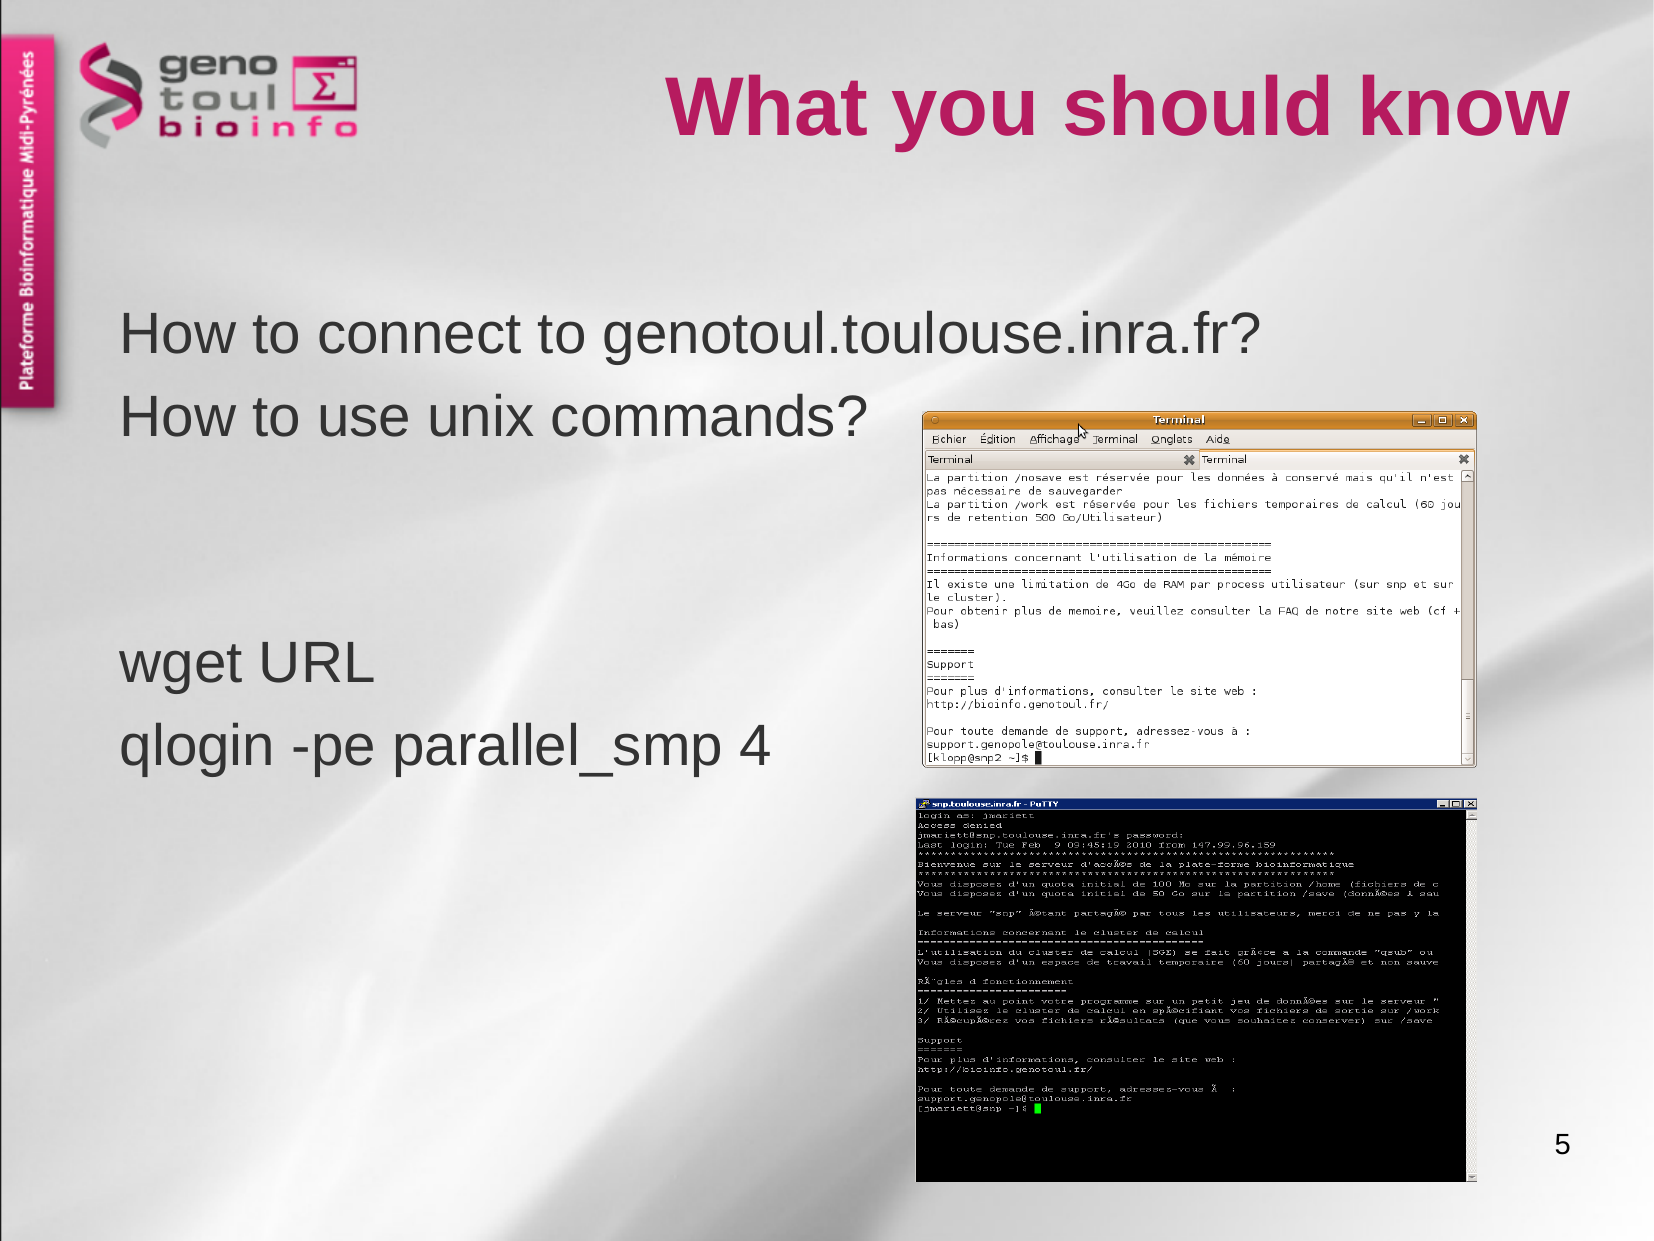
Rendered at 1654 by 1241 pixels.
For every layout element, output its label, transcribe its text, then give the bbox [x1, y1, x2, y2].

picture [0, 0, 1654, 1241]
title What you should know [82, 8, 1571, 216]
list How to connect to genotoul.toulouse.inra.fr? How to use unix commands? wget URL qlogin -pe parallel_smp 4 [118, 295, 1607, 1114]
